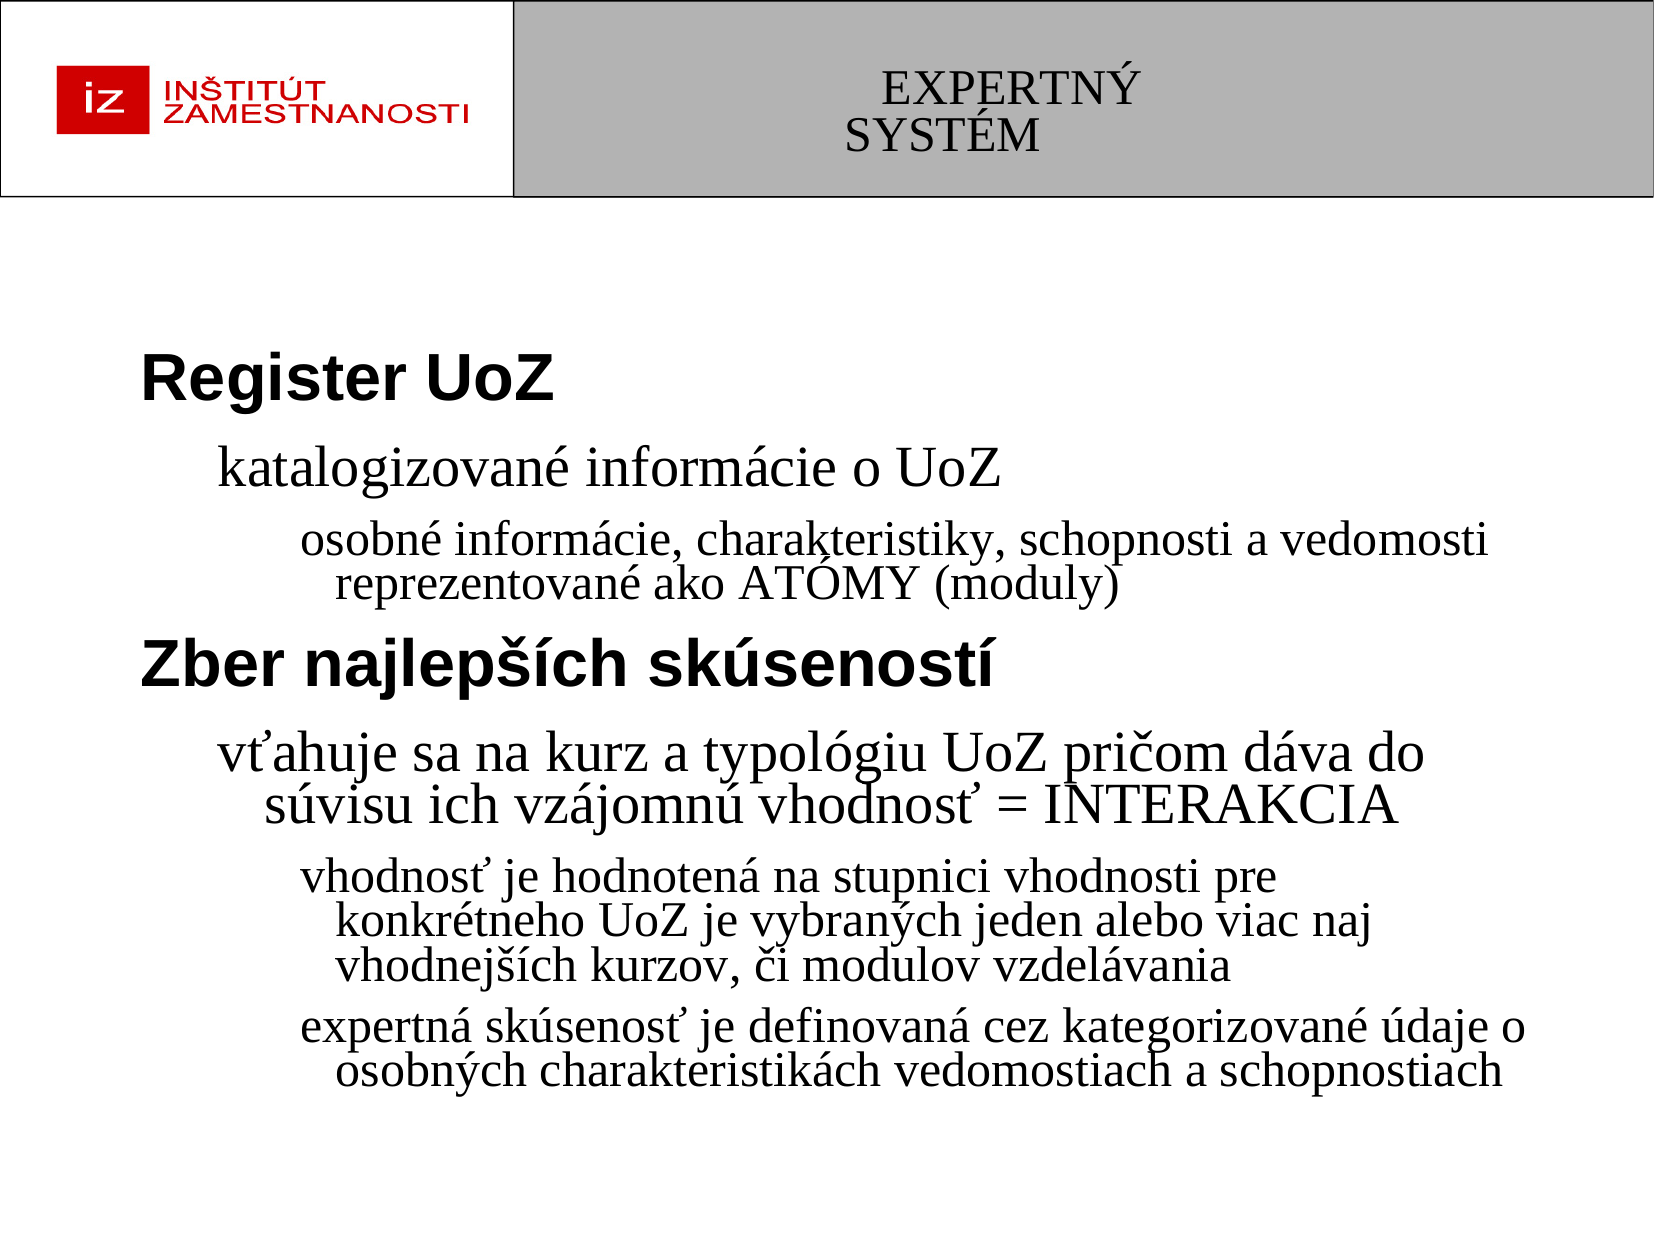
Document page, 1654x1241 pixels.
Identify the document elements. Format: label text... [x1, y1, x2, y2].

picture [5, 6, 513, 190]
list Register UoZ katalogizované informácie o UoZ osobné informácie, charakteristiky, schopnosti a vedomosti reprezentované ako ATÓMY (moduly) Zber najlepších skúseností vťahuje sa na kurz a typológiu UoZ pričom dáva do súvisu ich vzájomnú vhodnosť = INTERAKCIA vhodnosť je hodnotená na stupnici vhodnosti pre konkrétneho UoZ je vybraných jeden alebo viac naj vhodnejších kurzov, či modulov vzdelávania expertná skúsenosť je definovaná cez kategorizované údaje o osobných charakteristikách vedomostiach a schopnostiach [123, 340, 1536, 1123]
text_box [0, 0, 1654, 197]
text_box EXPERTNÝ SYSTÉM [829, 59, 1359, 130]
